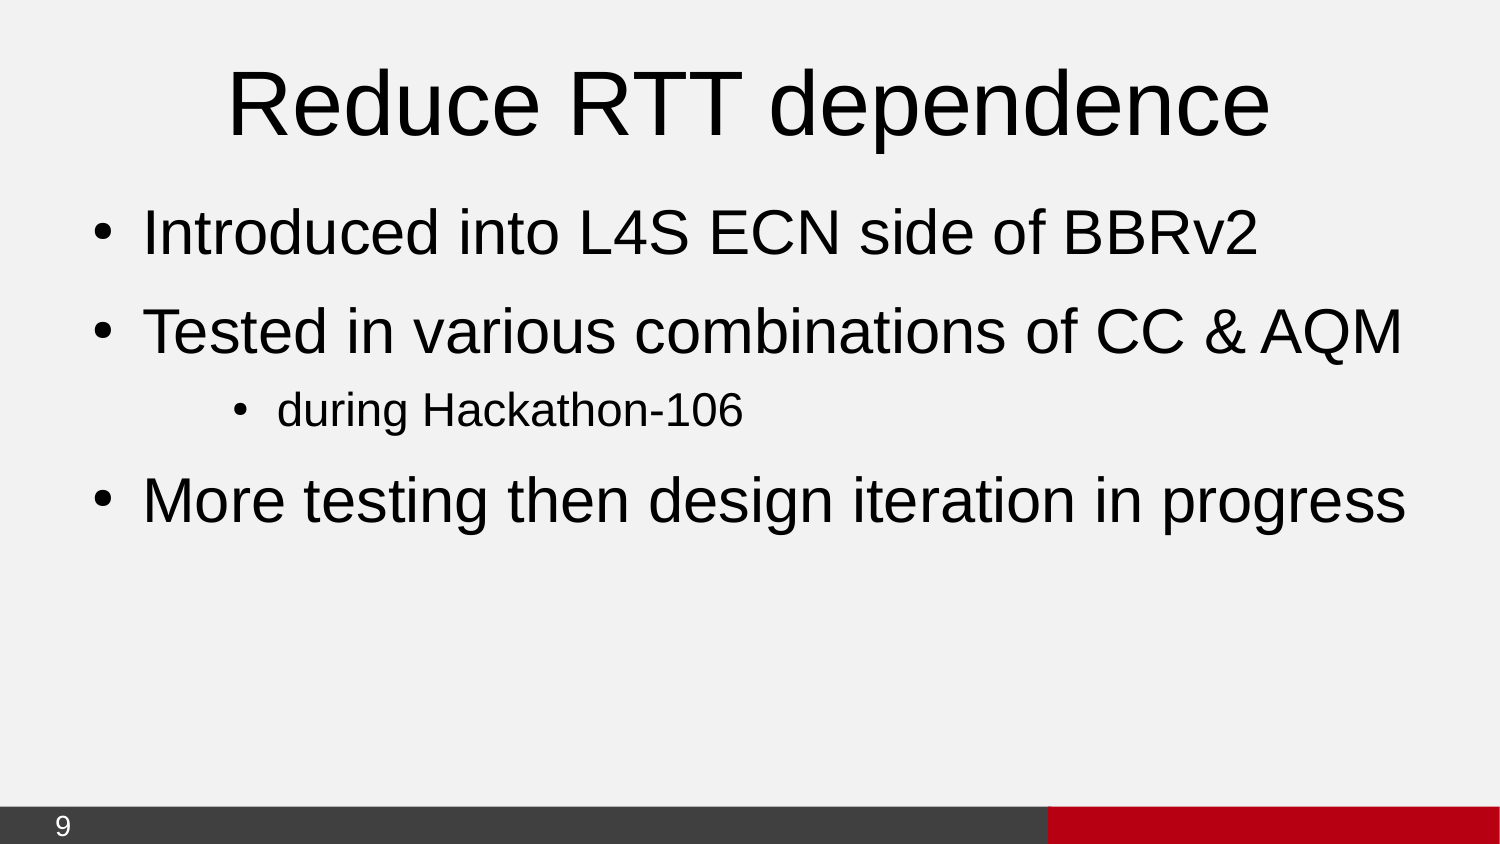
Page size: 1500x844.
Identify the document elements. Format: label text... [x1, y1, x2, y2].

title Reduce RTT dependence [75, 33, 1425, 175]
list Introduced into L4S ECN side of BBRv2 Tested in various combinations of CC & AQM during Hackathon-106 More testing then design iteration in progress [75, 197, 1425, 576]
